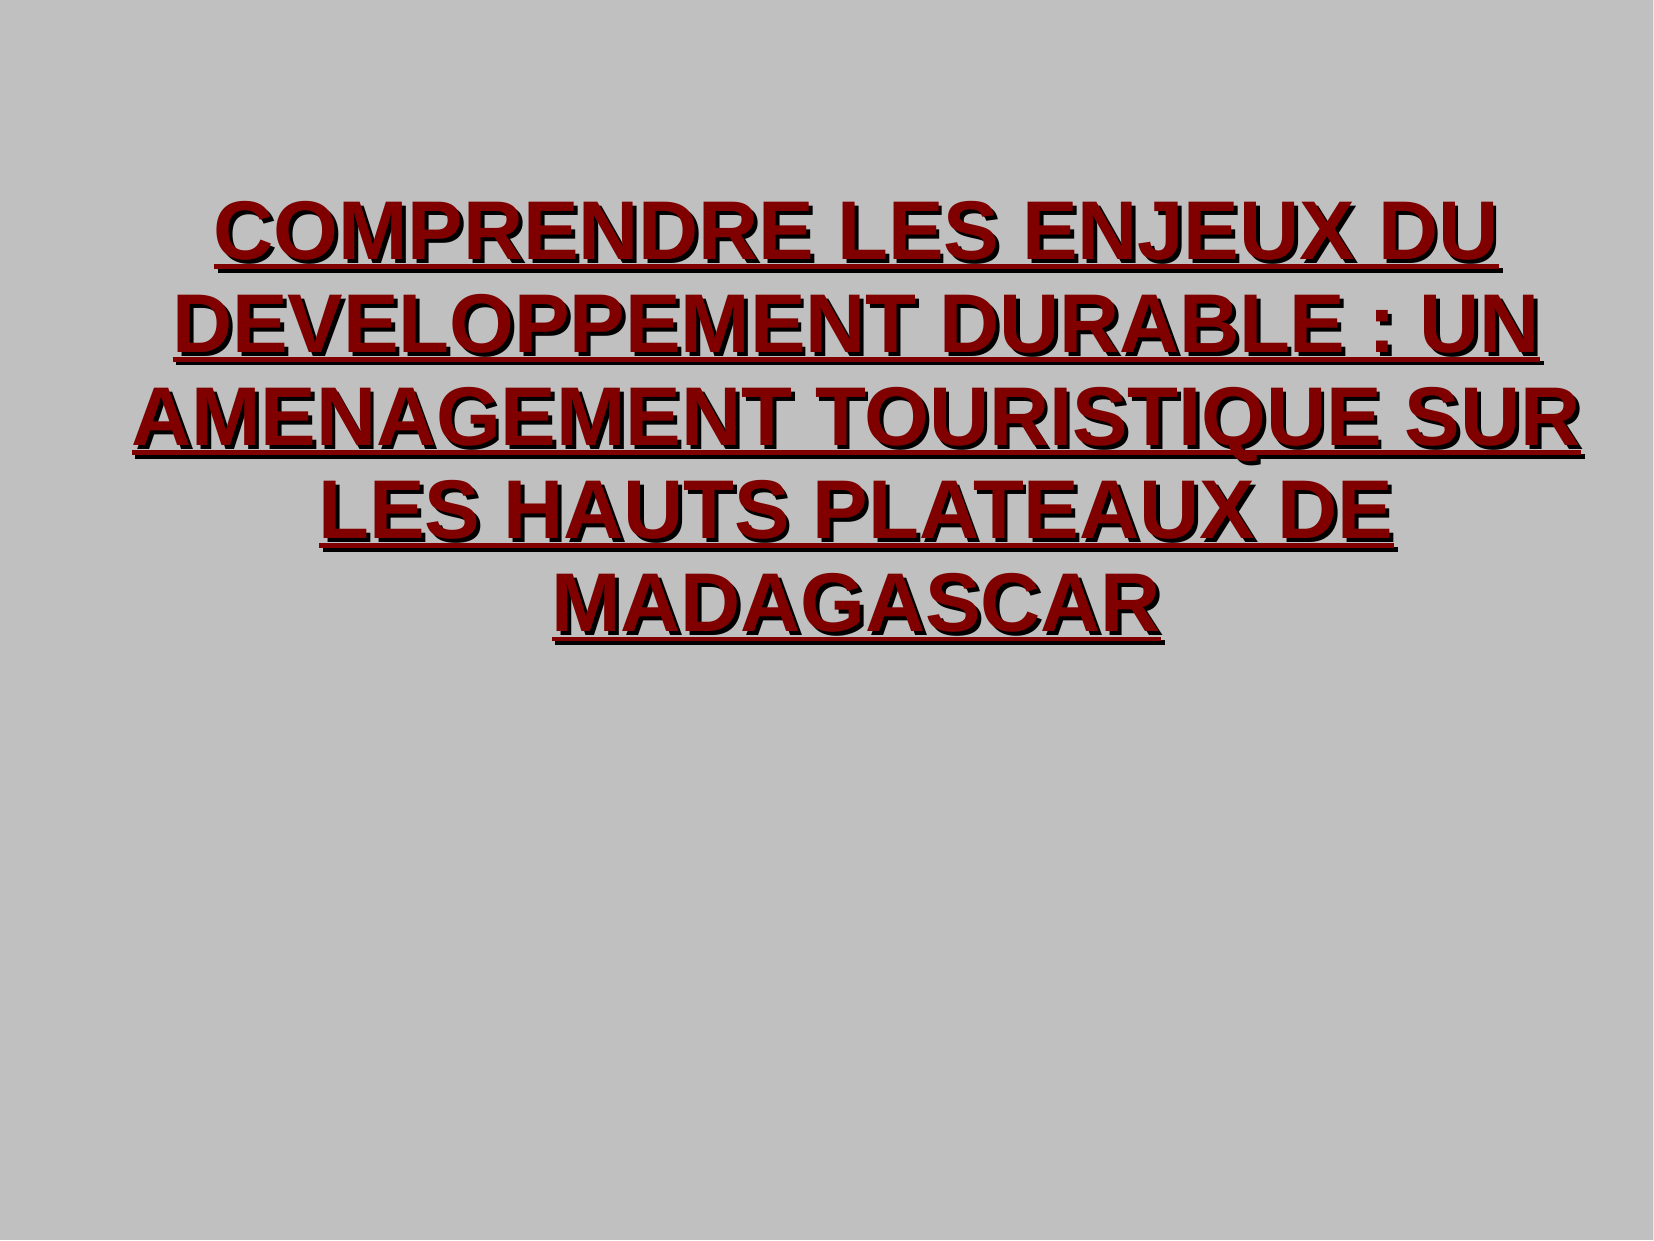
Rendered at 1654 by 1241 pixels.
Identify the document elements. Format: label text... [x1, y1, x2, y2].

text_box COMPRENDRE LES ENJEUX DU DEVELOPPEMENT DURABLE : UN AMENAGEMENT TOURISTIQUE SUR LES HAUTS PLATEAUX DE MADAGASCAR [88, 177, 1625, 680]
